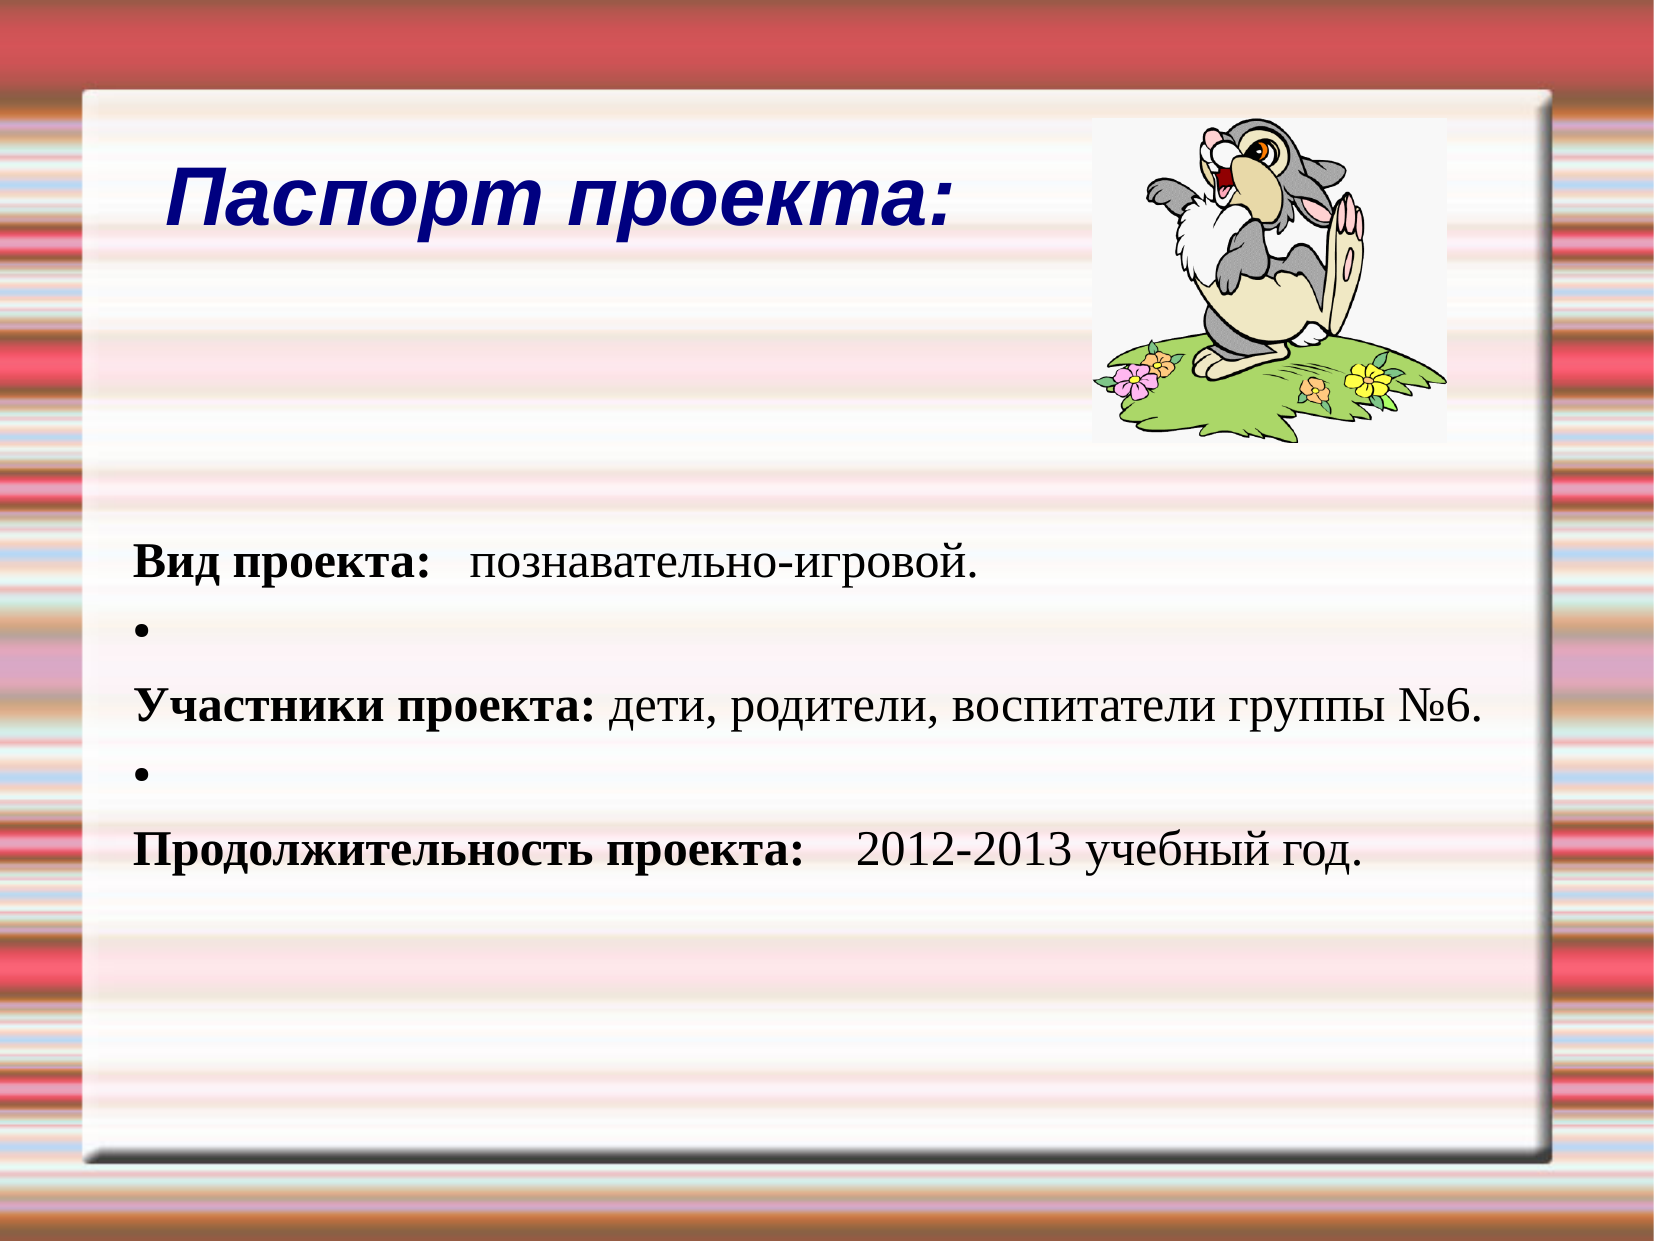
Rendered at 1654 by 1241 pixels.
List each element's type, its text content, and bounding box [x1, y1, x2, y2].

text_box Паспорт проекта: [147, 118, 975, 266]
text_box Вид проекта: познавательно-игровой. Участники проекта: дети, родители, воспитатели группы №6. Продолжительность проекта: 2012-2013 учебный год. [118, 525, 1524, 1093]
picture [1092, 118, 1447, 443]
